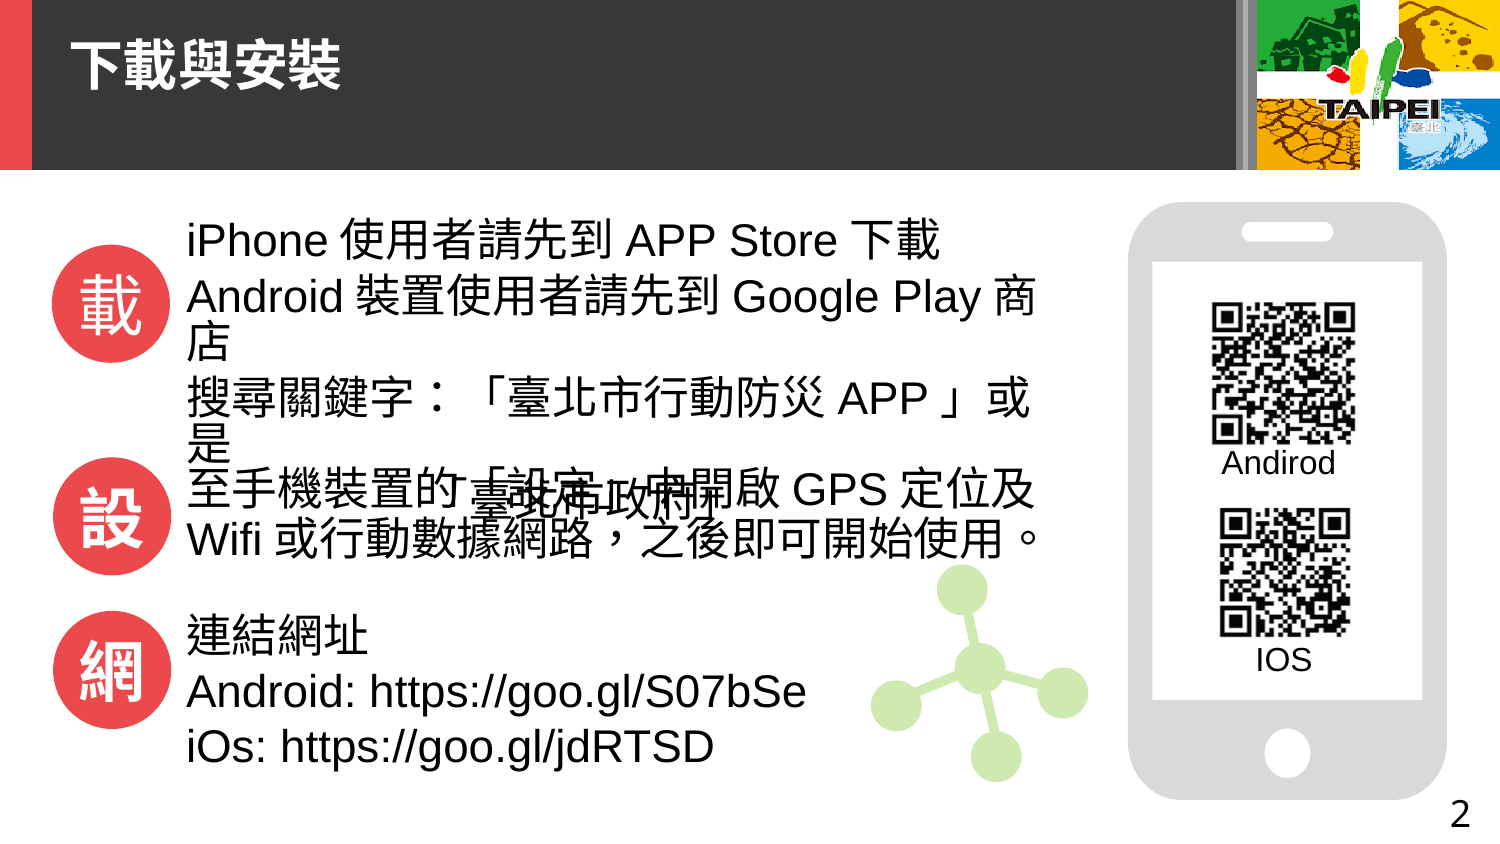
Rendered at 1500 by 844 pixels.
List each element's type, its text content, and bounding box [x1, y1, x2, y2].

picture [1217, 504, 1353, 639]
text_box [1127, 202, 1447, 800]
picture [1210, 301, 1358, 446]
text_box [78, 565, 146, 576]
text_box [78, 457, 146, 468]
text_box IOS [1241, 631, 1328, 686]
text_box [79, 610, 146, 621]
list 下載與安裝 [53, 43, 1235, 139]
text_box 至手機裝置的「設定」中開啟GPS定位及Wifi或行動數據網路，之後即可開始使用。 [171, 457, 1129, 575]
text_box [870, 564, 1089, 783]
text_box [77, 244, 145, 255]
text_box 2 [1435, 782, 1495, 844]
text_box iPhone使用者請先到APP Store下載 Android裝置使用者請先到Google Play商店 搜尋關鍵字：「臺北市行動防災APP」或是 「臺北市政府」 [171, 212, 1075, 422]
text_box [76, 352, 145, 363]
text_box 網 [53, 621, 171, 718]
text_box 連結網址 Android: https://goo.gl/S07bSe iOs: https://goo.gl/jdRTSD [171, 599, 823, 779]
text_box [77, 718, 147, 729]
picture [1257, 0, 1500, 171]
text_box 載 [51, 255, 170, 352]
text_box 設 [53, 468, 171, 565]
text_box Andirod [1206, 434, 1351, 489]
